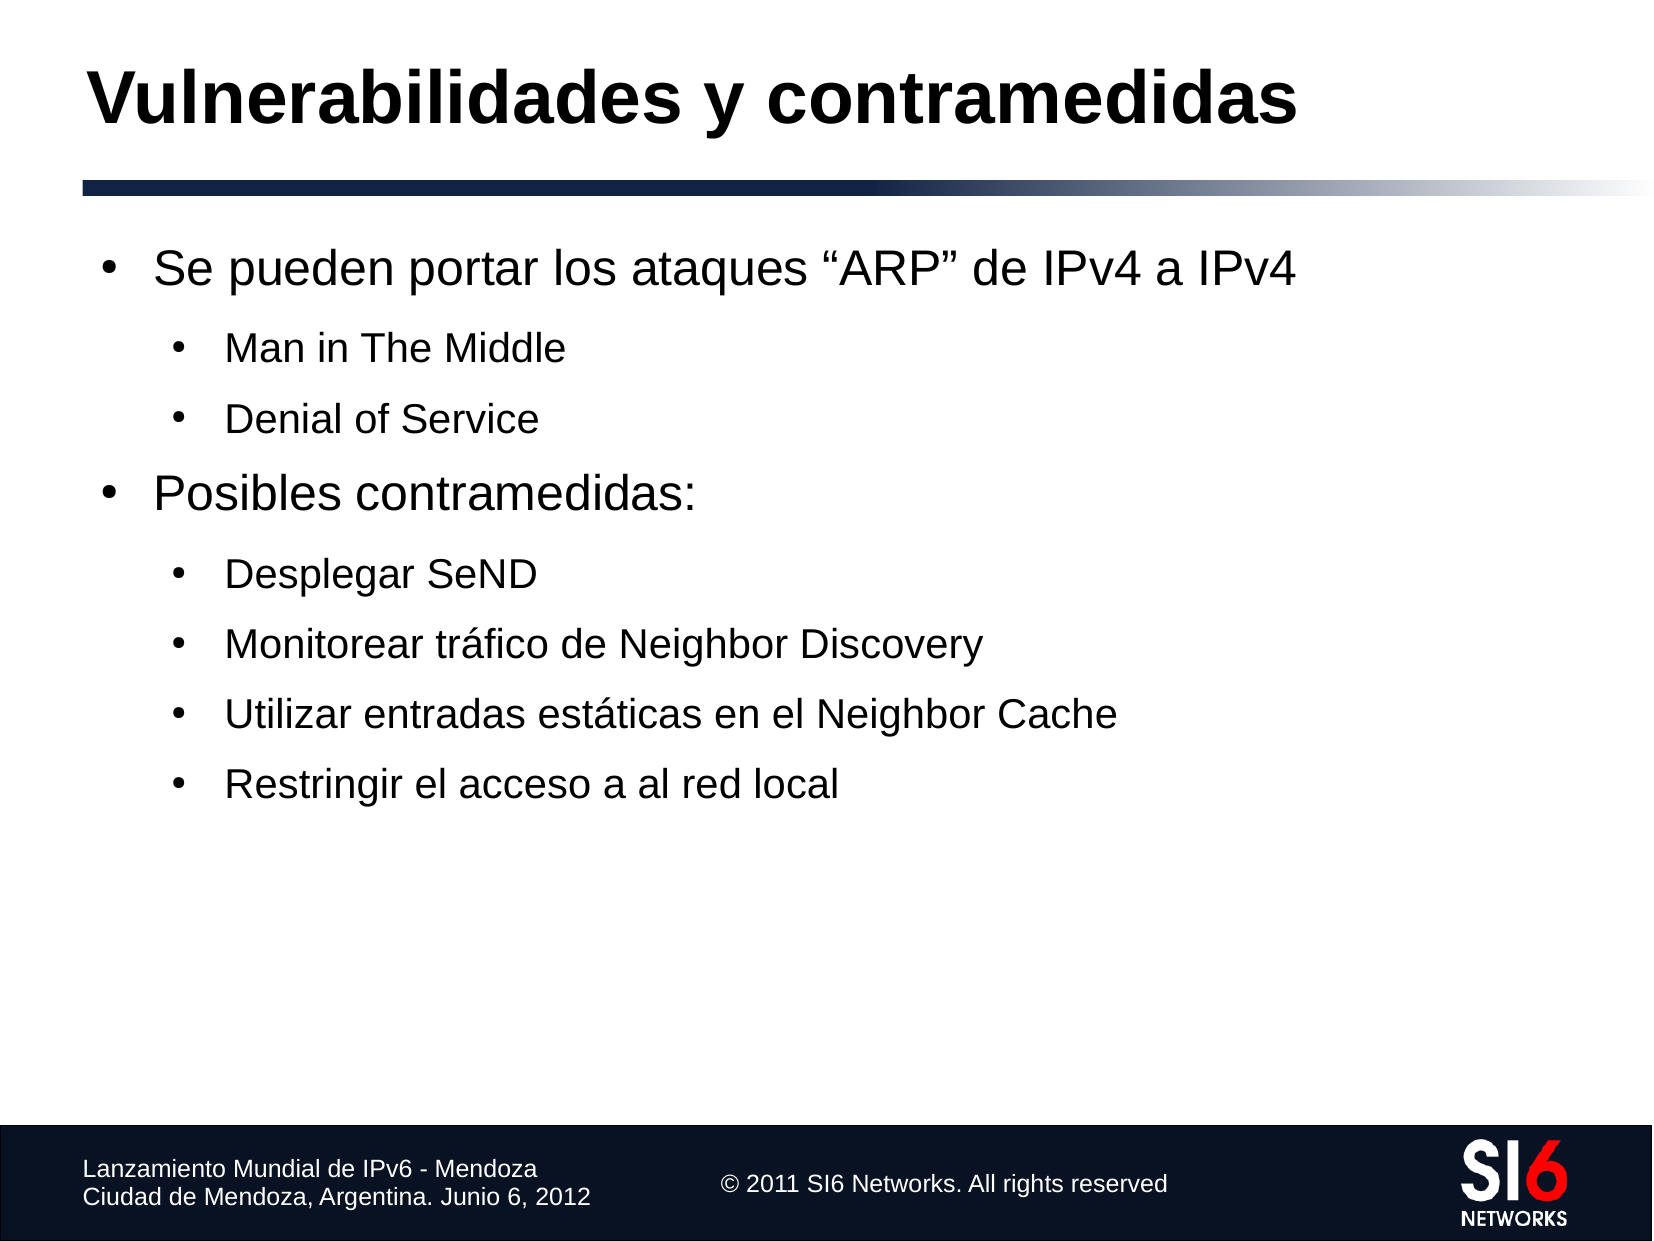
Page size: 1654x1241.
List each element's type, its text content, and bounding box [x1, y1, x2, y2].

title Vulnerabilidades y contramedidas [86, 30, 1576, 166]
picture [1461, 1139, 1567, 1226]
list Se pueden portar los ataques “ARP” de IPv4 a IPv4 Man in The Middle Denial of Service Posibles contramedidas: Desplegar SeND Monitorear tráfico de Neighbor Discovery Utilizar entradas estáticas en el Neighbor Cache Restringir el acceso a al red local [82, 240, 1571, 1109]
